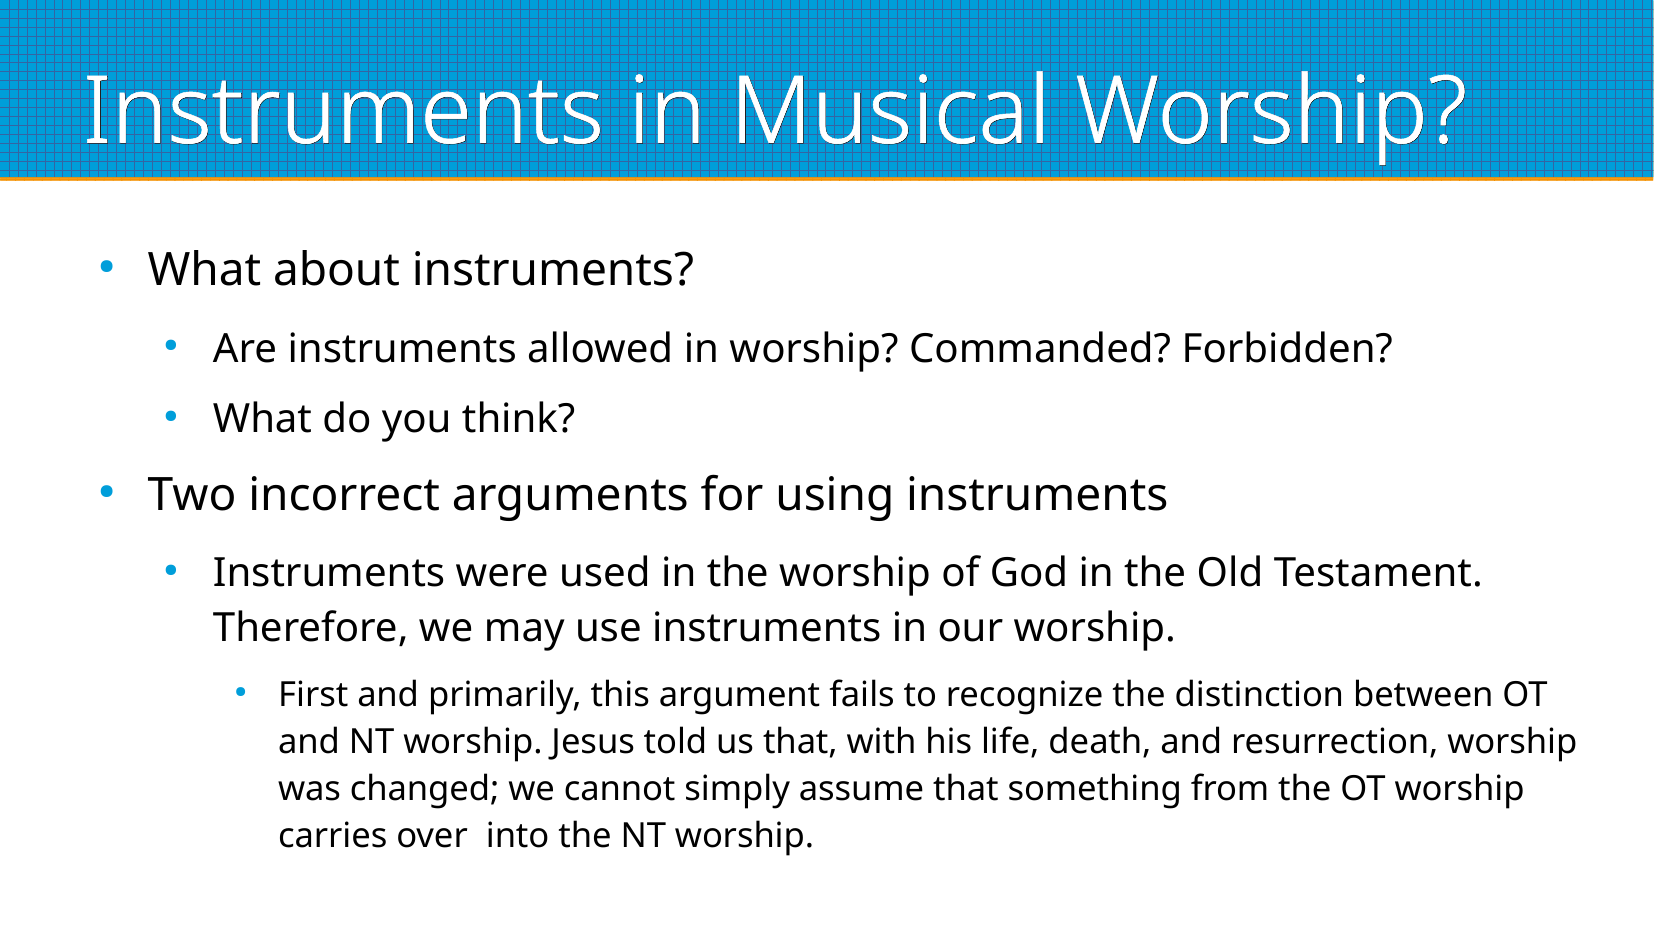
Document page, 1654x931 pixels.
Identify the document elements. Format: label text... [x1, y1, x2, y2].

list What about instruments? Are instruments allowed in worship? Commanded? Forbidden? What do you think? Two incorrect arguments for using instruments Instruments were used in the worship of God in the Old Testament. Therefore, we may use instruments in our worship. First and primarily, this argument fails to recognize the distinction between OT and NT worship. Jesus told us that, with his life, death, and resurrection, worship was changed; we cannot simply assume that something from the OT worship carries over into the NT worship. [82, 236, 1613, 863]
title Instruments in Musical Worship? [82, 14, 1571, 171]
